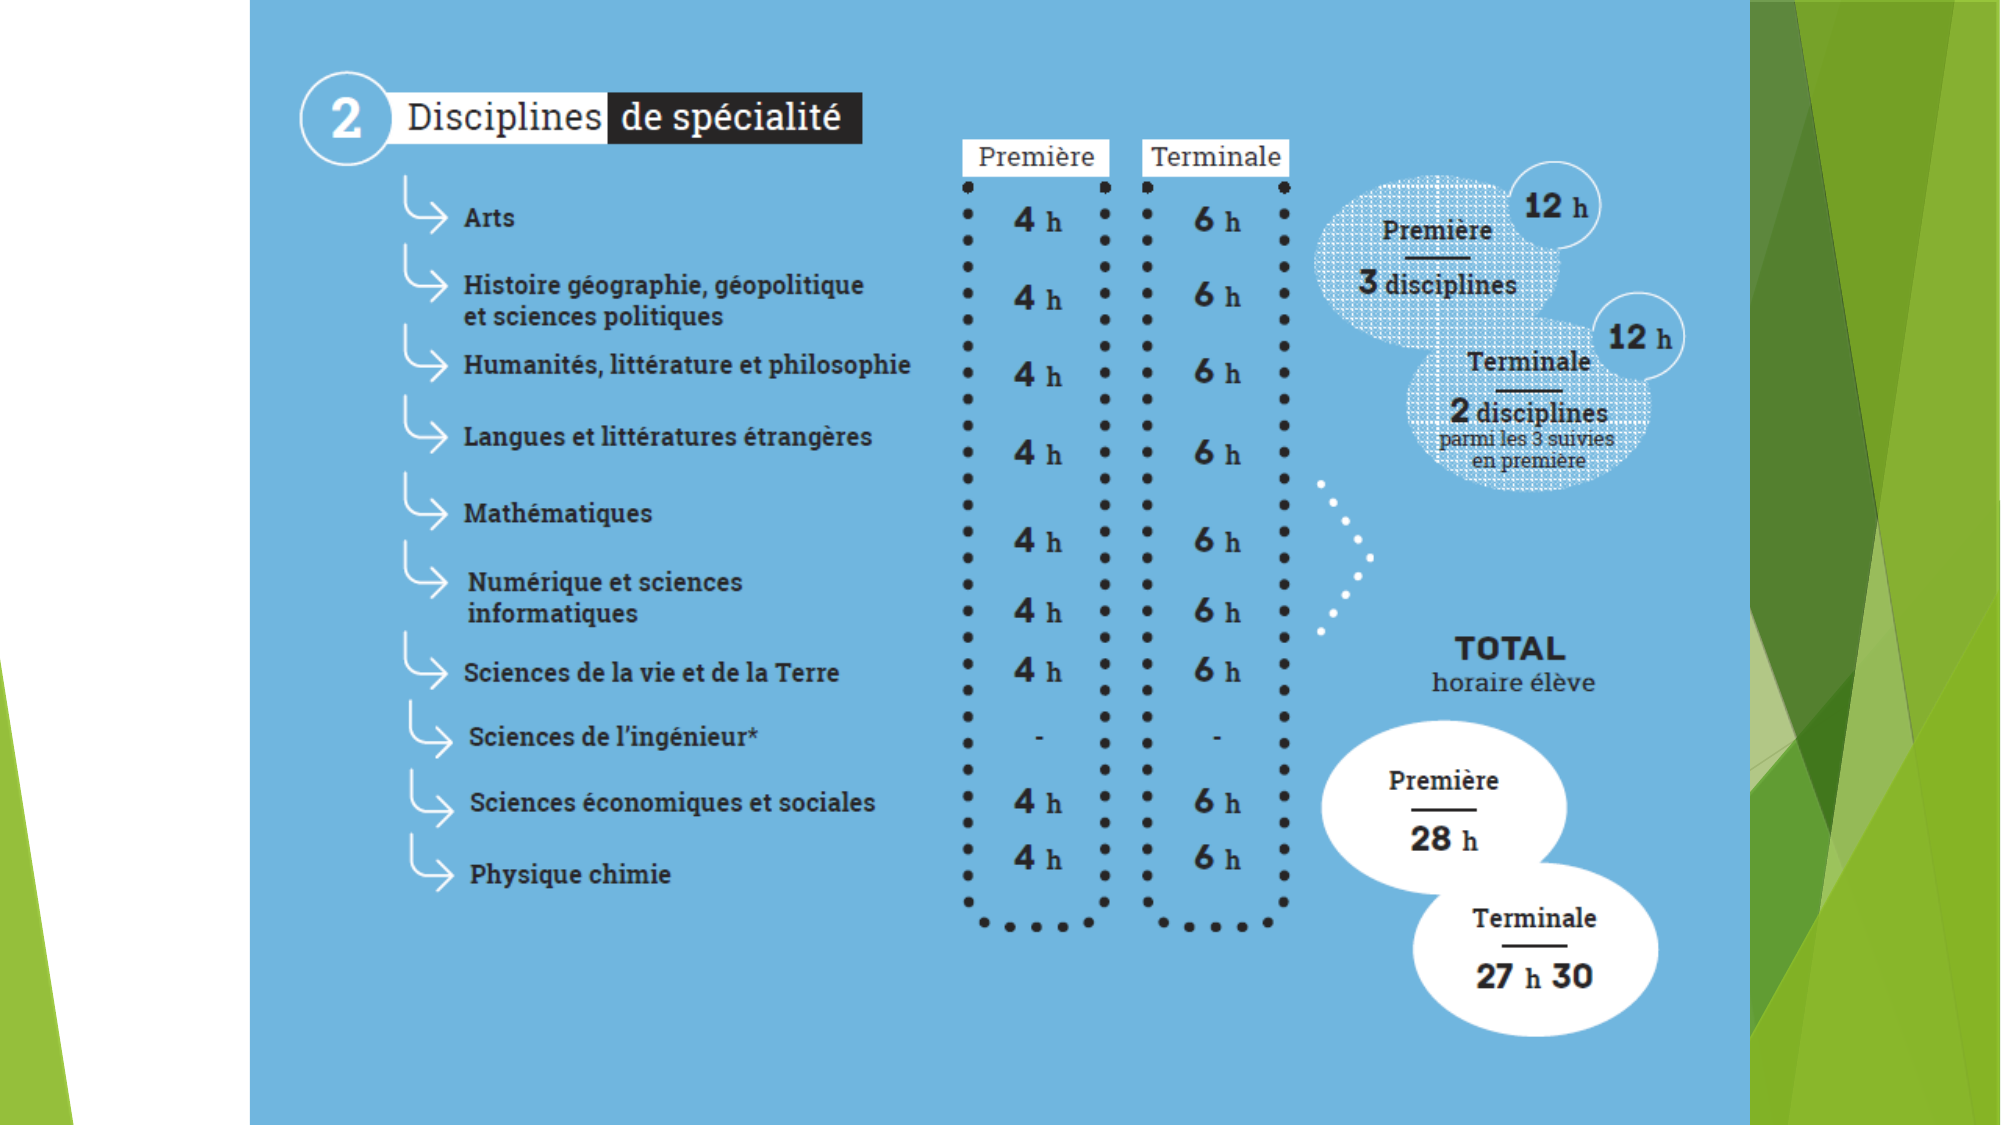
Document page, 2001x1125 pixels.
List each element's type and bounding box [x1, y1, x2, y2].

picture [267, 63, 1732, 1062]
text_box [249, 0, 1750, 1125]
